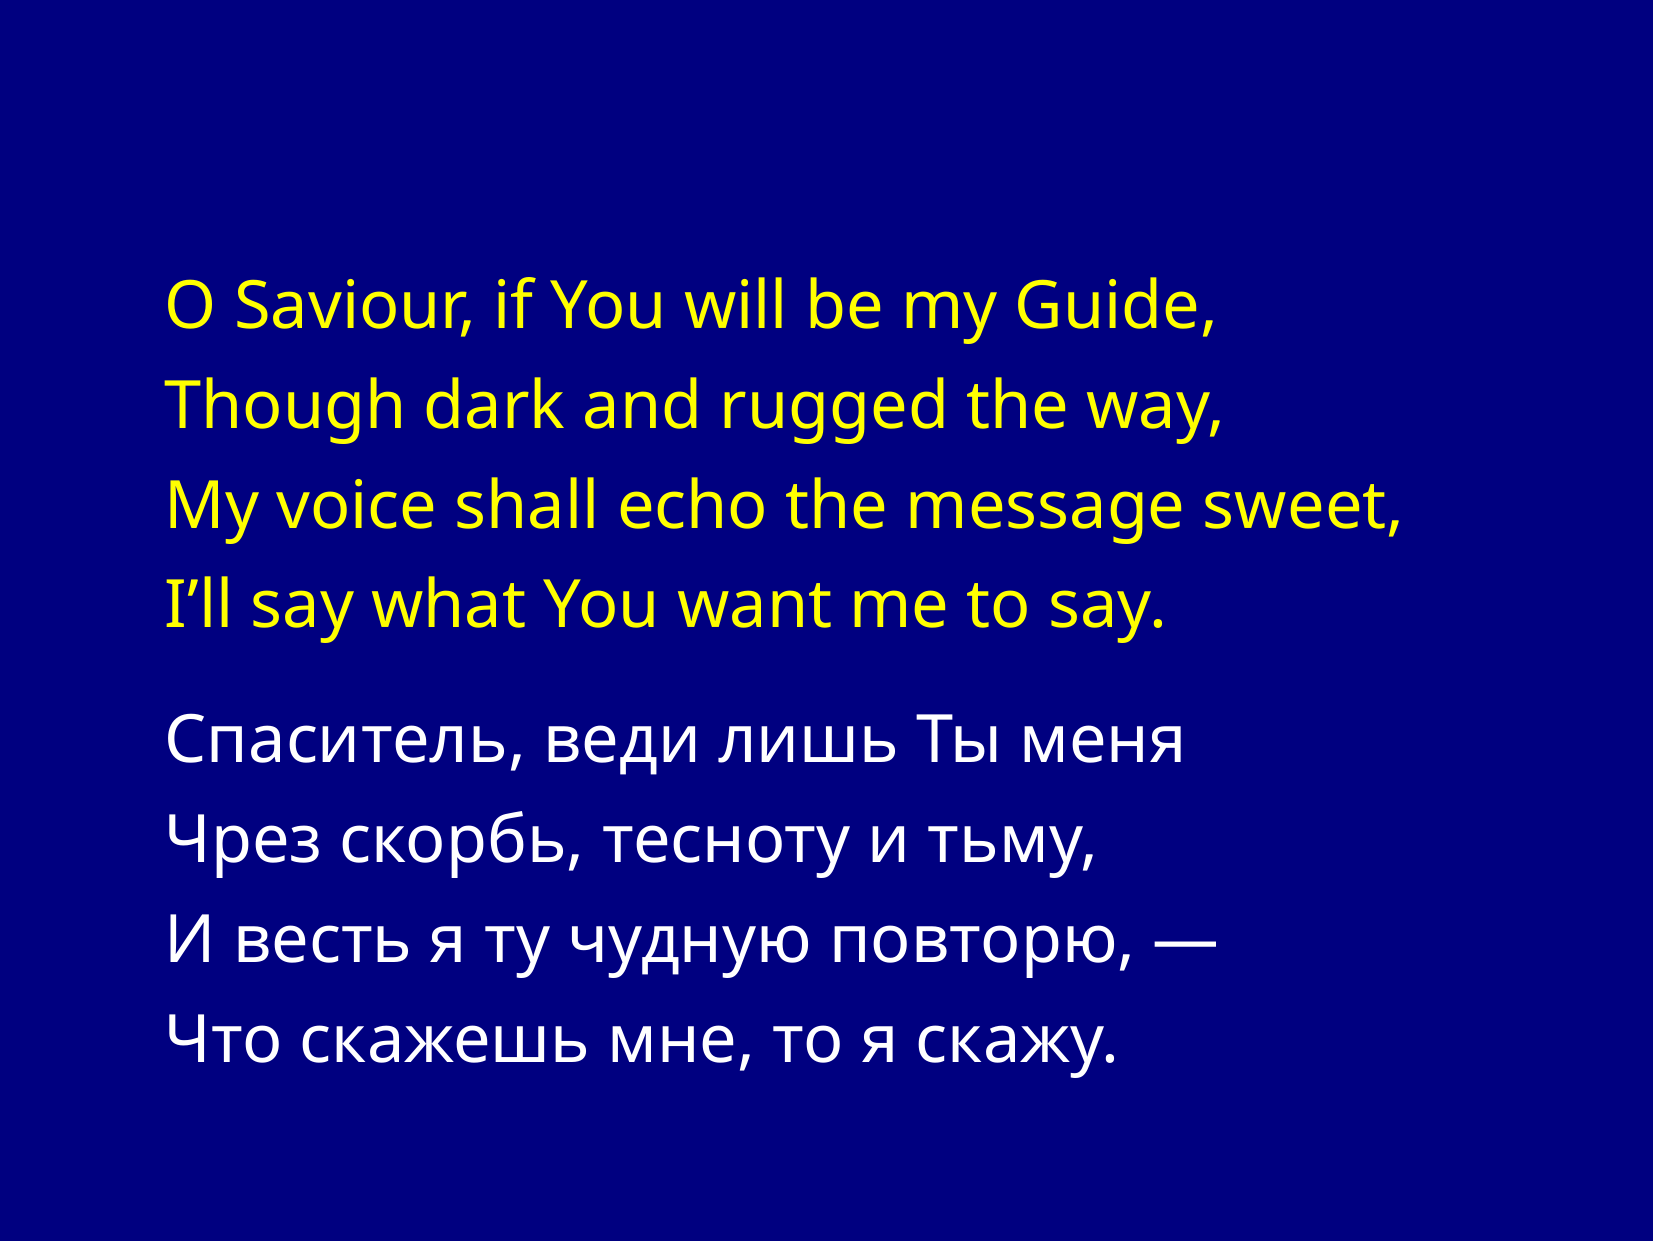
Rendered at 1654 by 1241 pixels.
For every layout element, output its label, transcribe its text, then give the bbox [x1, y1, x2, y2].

text_box O Saviour, if You will be my Guide, Though dark and rugged the way, My voice shall echo the message sweet, I’ll say what You want me to say. [37, 150, 1653, 638]
text_box Спаситель, веди лишь Ты меня Чрез скорбь, тесноту и тьму, И весть я ту чудную повторю, — Что скажешь мне, то я скажу. [37, 675, 1576, 1163]
